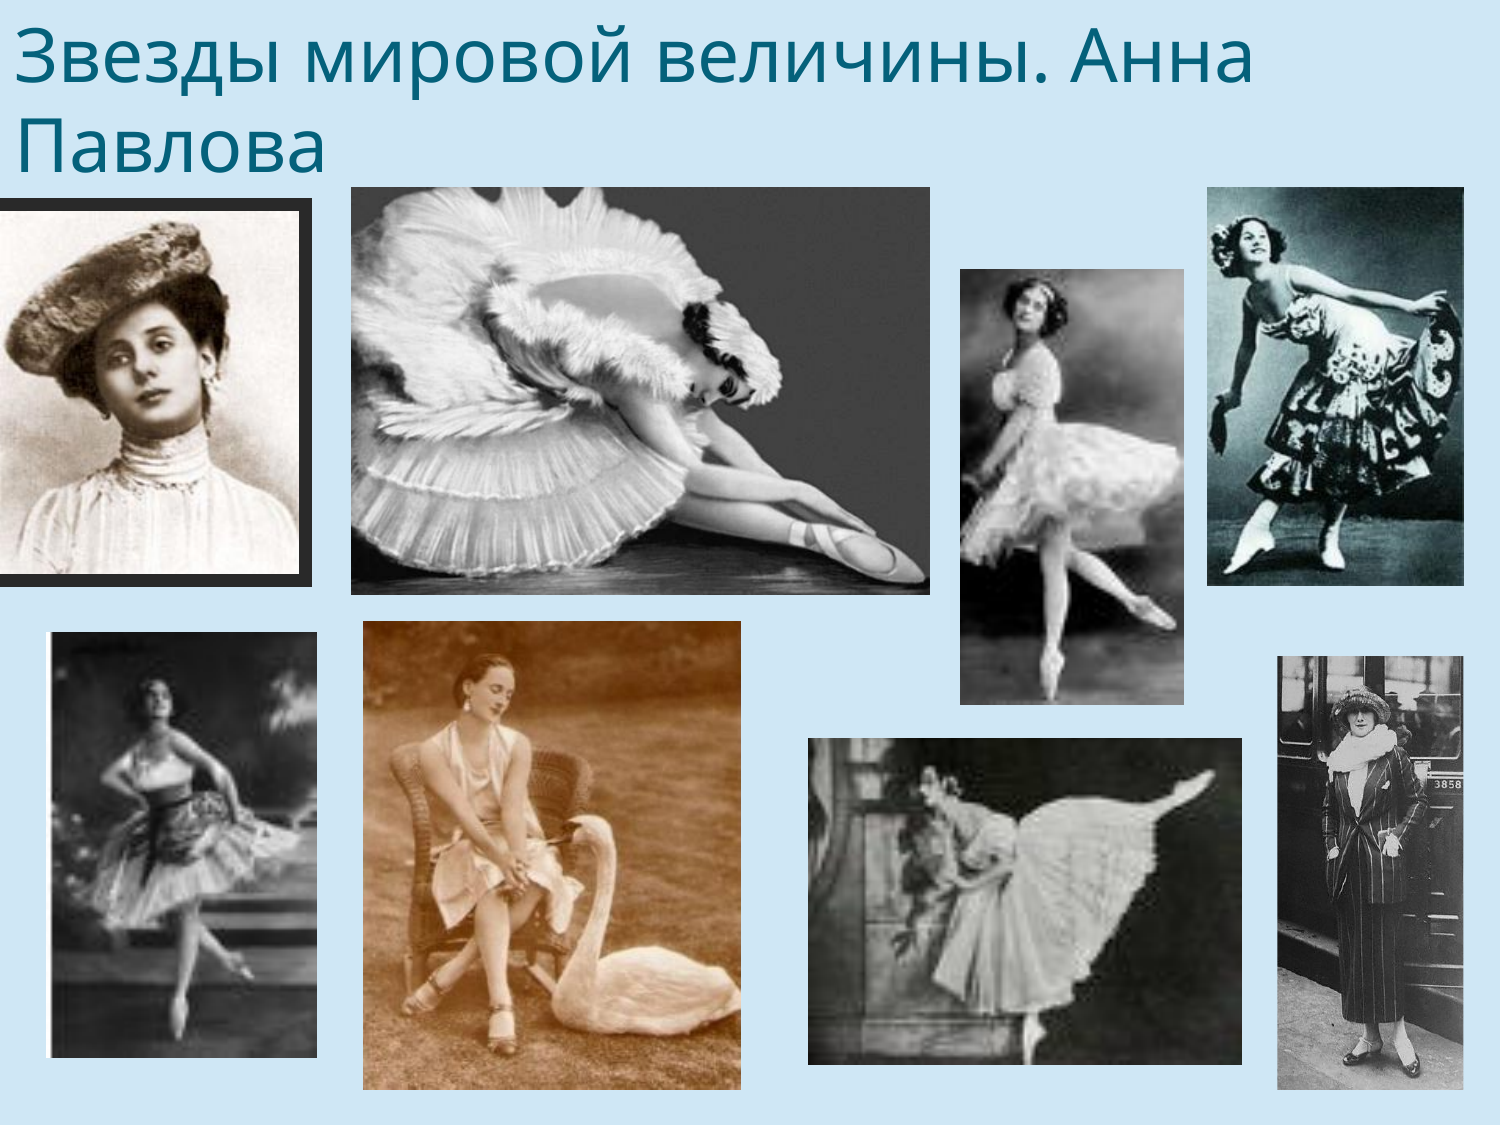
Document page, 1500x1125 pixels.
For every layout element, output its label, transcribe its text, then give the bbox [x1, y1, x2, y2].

picture [363, 621, 741, 1090]
picture [808, 738, 1242, 1065]
title Звезды мировой величины. Анна Павлова [0, 0, 1500, 138]
picture [46, 632, 317, 1058]
picture [1207, 187, 1464, 586]
picture [1277, 656, 1464, 1090]
picture [351, 187, 930, 595]
picture [960, 269, 1184, 705]
picture [0, 210, 300, 575]
